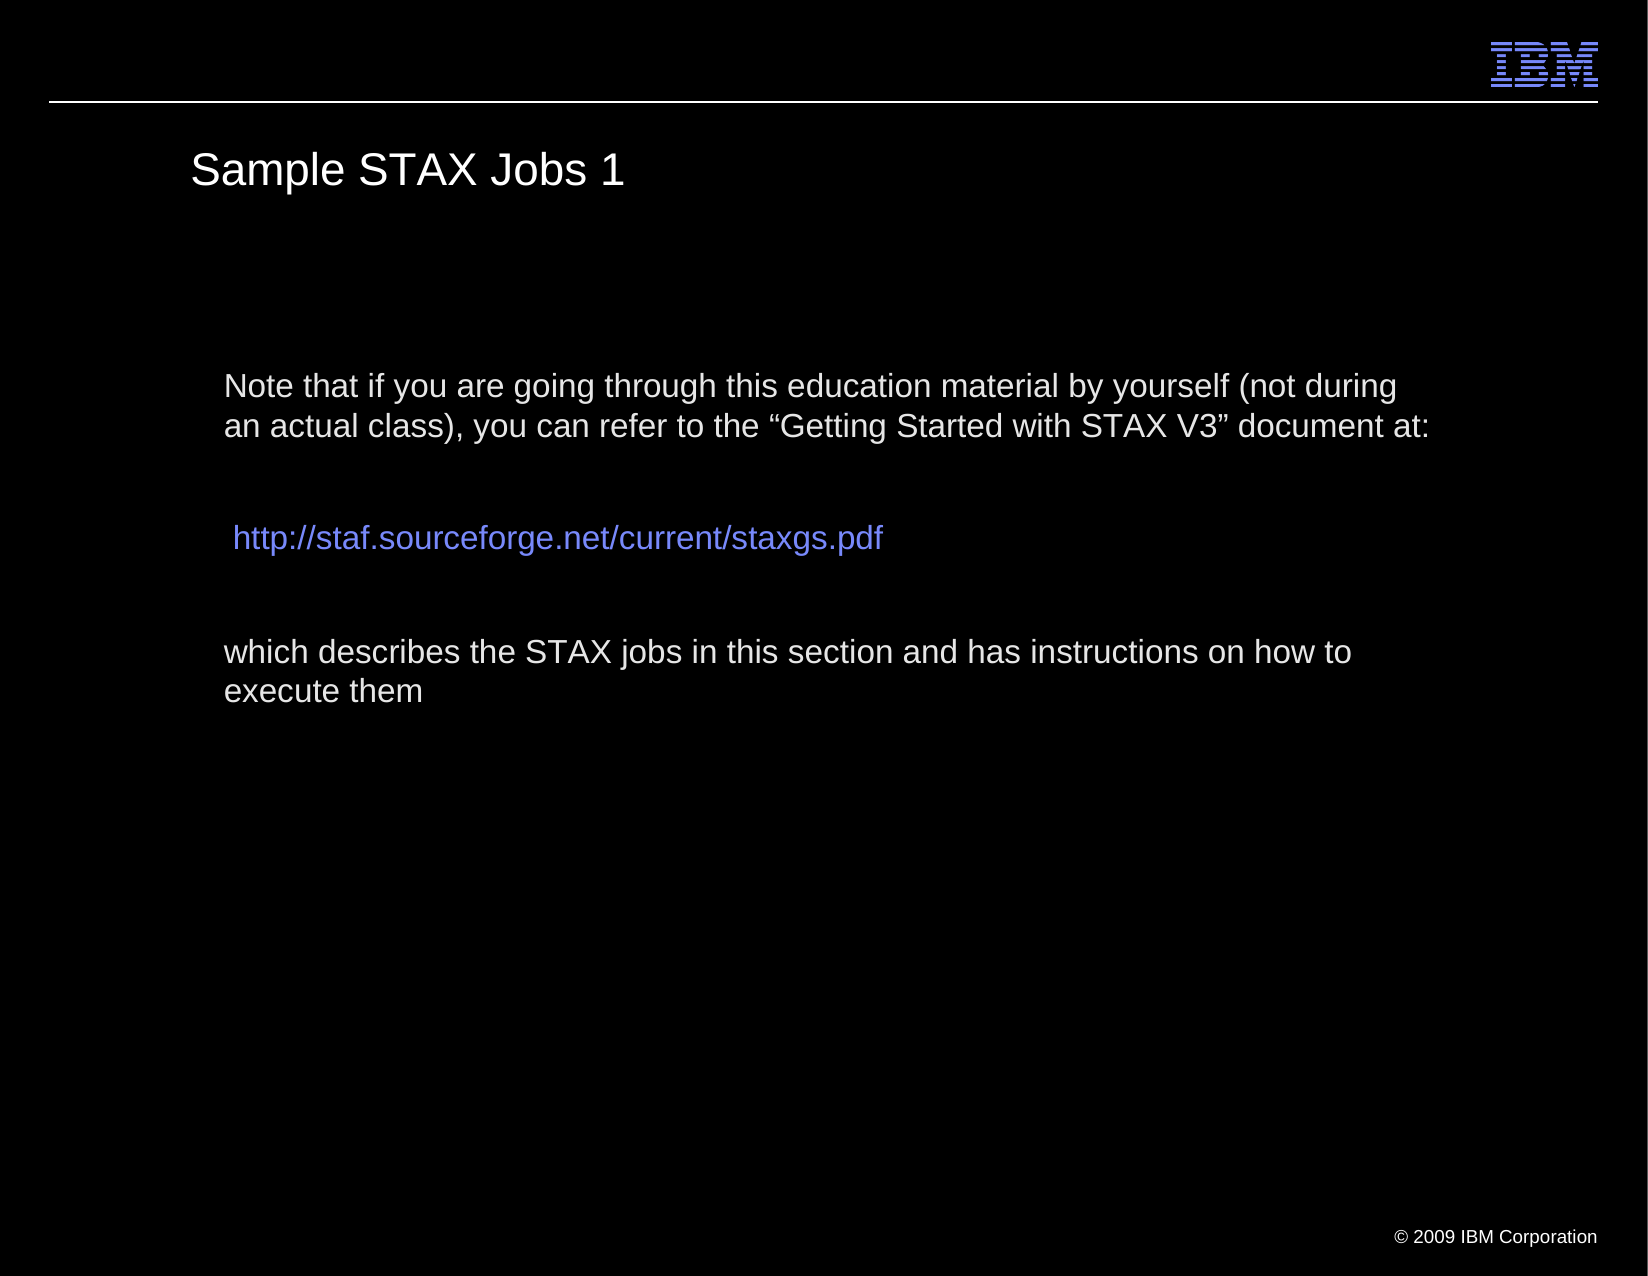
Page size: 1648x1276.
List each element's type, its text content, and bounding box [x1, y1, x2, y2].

picture [1491, 42, 1598, 87]
title Sample STAX Jobs 1 [173, 137, 1648, 231]
text_box Note that if you are going through this education material by yourself (not during an actual class), you can refer to the “Getting Started with STAX V3” document at: http://staf.sourceforge.net/current/staxgs.pdf which describes the STAX jobs in this section and has instructions on how to execute them [223, 363, 1441, 710]
